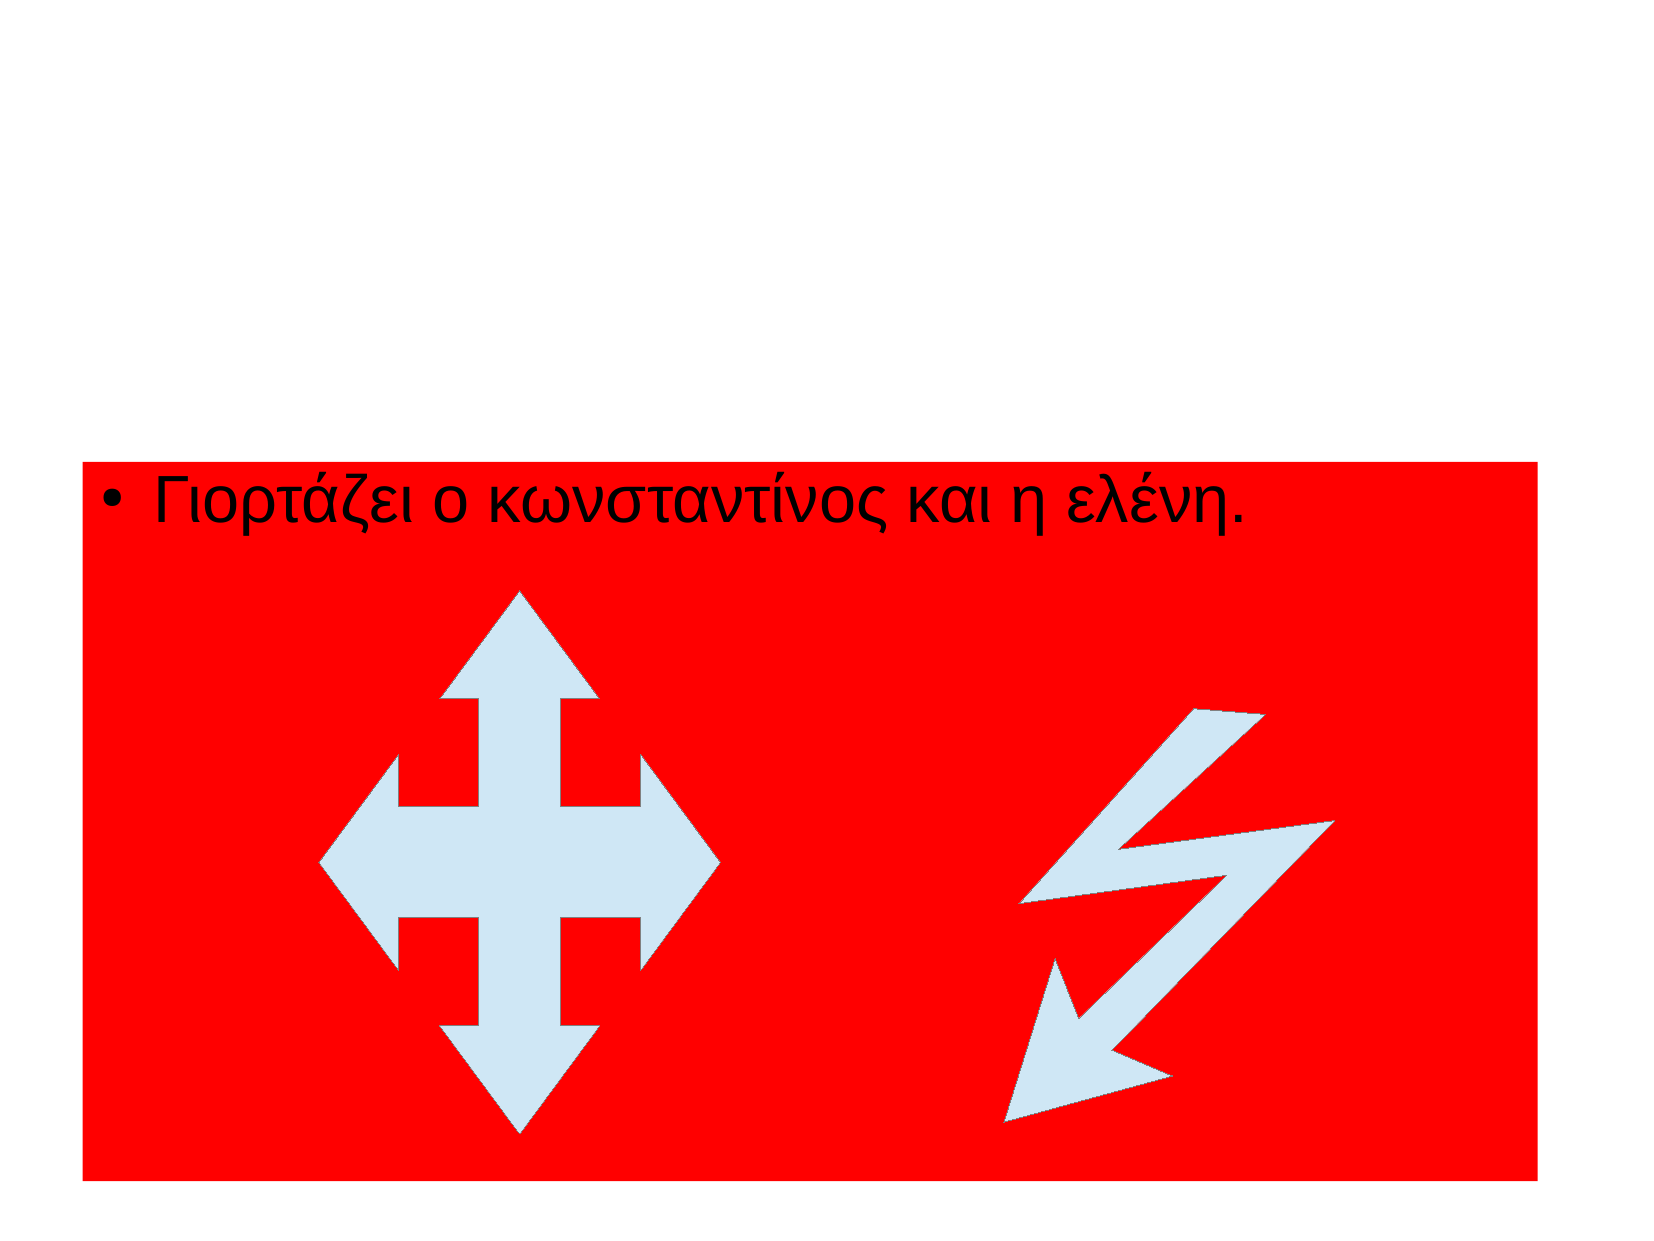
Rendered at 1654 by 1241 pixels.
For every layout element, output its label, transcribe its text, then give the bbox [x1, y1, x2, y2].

list Γιορτάζει ο κωνσταντίνος και η ελένη. [82, 461, 1538, 1182]
text_box [318, 590, 721, 1134]
text_box [1003, 708, 1335, 1123]
